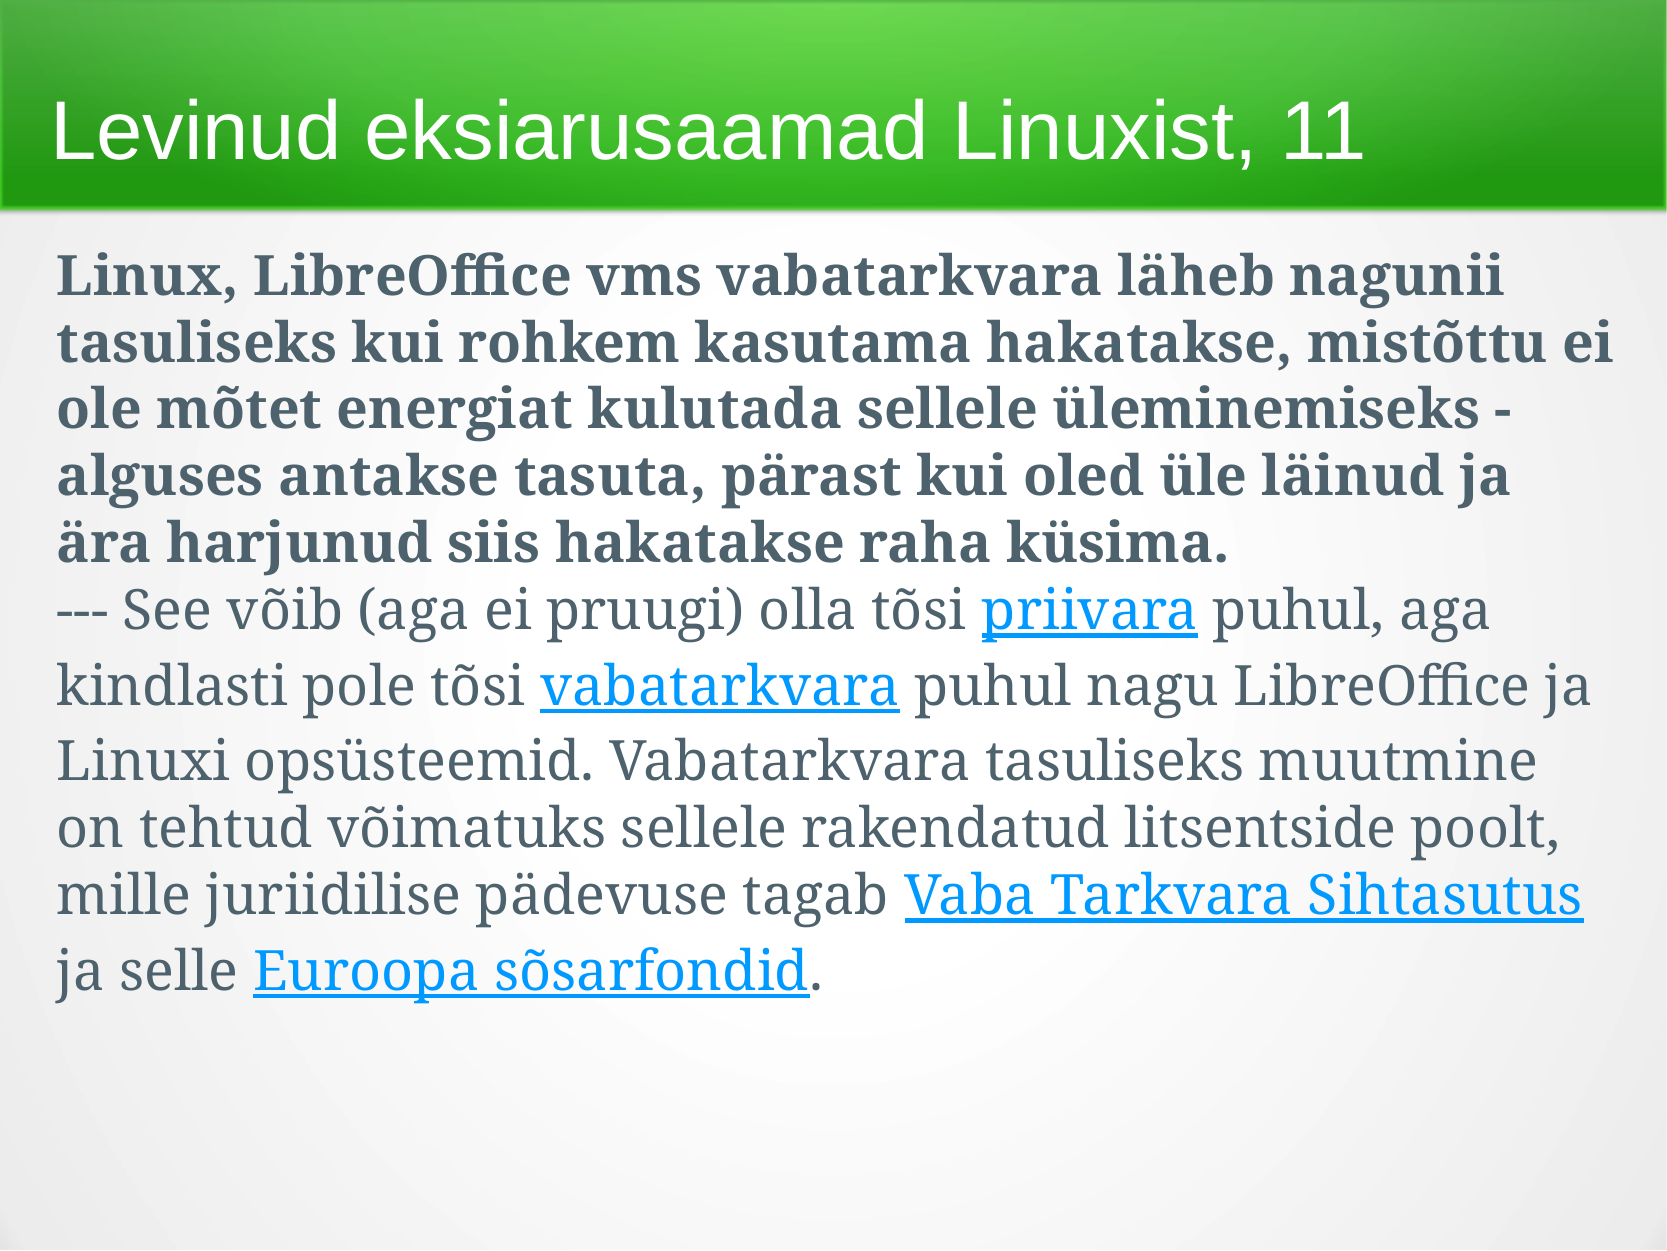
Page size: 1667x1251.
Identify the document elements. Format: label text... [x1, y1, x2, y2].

title Levinud eksiarusaamad Linuxist, 11 [50, 84, 1630, 178]
picture [0, 0, 1667, 1250]
list Linux, LibreOffice vms vabatarkvara läheb nagunii tasuliseks kui rohkem kasutama hakatakse, mistõttu ei ole mõtet energiat kulutada sellele üleminemiseks - alguses antakse tasuta, pärast kui oled üle läinud ja ära harjunud siis hakatakse raha küsima. --- See võib (aga ei pruugi) olla tõsi priivara puhul, aga kindlasti pole tõsi vabatarkvara puhul nagu LibreOffice ja Linuxi opsüsteemid. Vabatarkvara tasuliseks muutmine on tehtud võimatuks sellele rakendatud litsentside poolt, mille juriidilise pädevuse tagab Vaba Tarkvara Sihtasutus ja selle Euroopa sõsarfondid. [50, 233, 1625, 1105]
